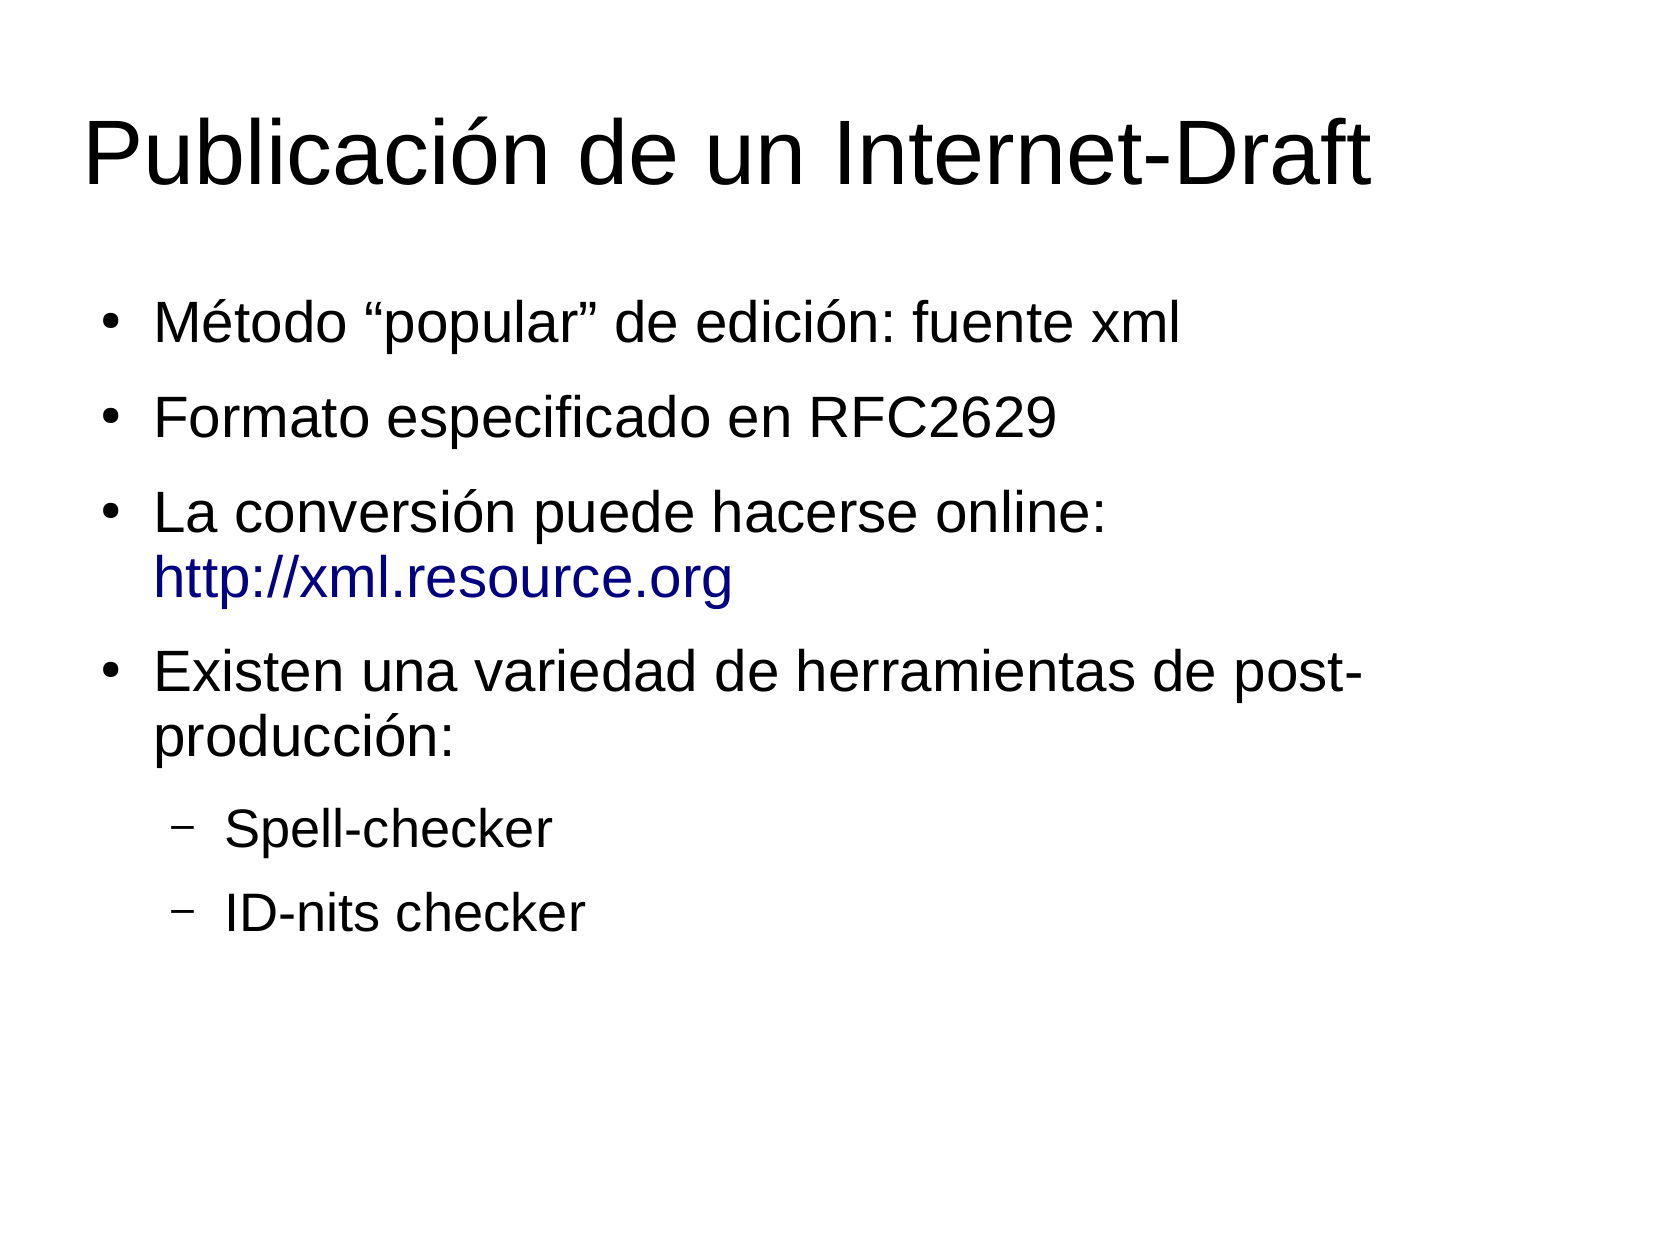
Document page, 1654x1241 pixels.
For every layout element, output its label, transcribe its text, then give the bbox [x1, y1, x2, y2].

title Publicación de un Internet-Draft [82, 49, 1571, 257]
list Método “popular” de edición: fuente xml Formato especificado en RFC2629 La conversión puede hacerse online: http://xml.resource.org Existen una variedad de herramientas de post-producción: Spell-checker ID-nits checker [82, 290, 1538, 1006]
